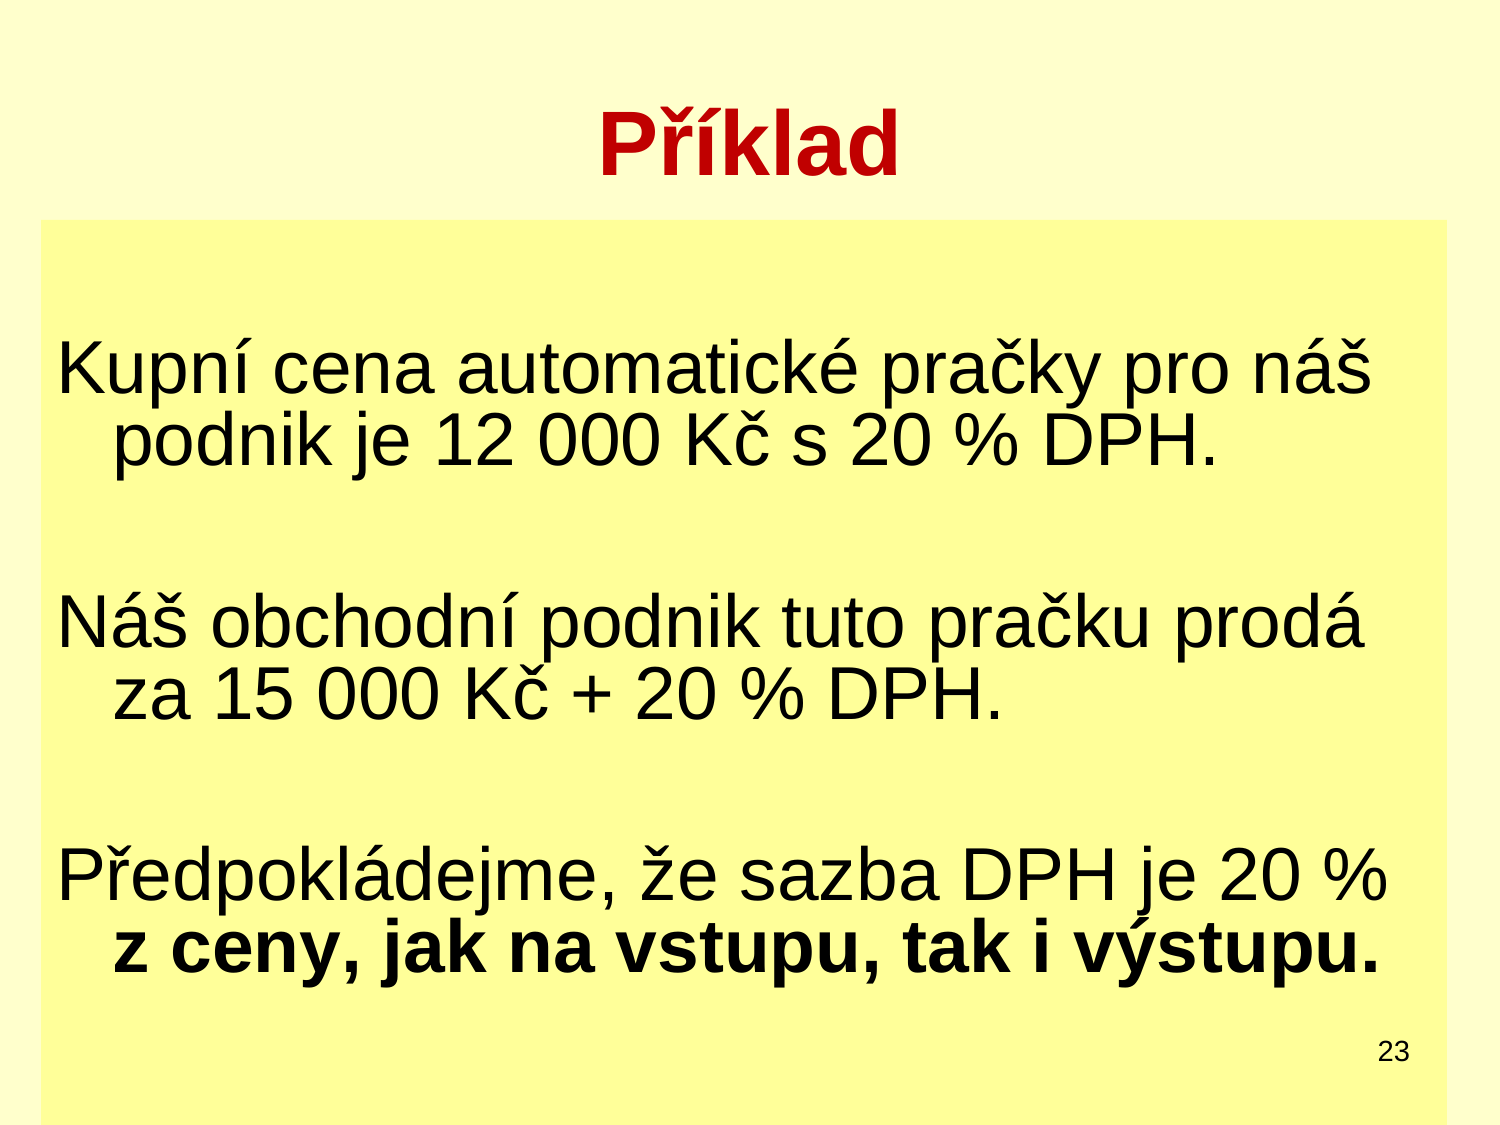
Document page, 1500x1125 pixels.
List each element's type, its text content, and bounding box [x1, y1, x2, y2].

list Kupní cena automatické pračky pro náš podnik je 12 000 Kč s 20 % DPH. Náš obchodní podnik tuto pračku prodá za 15 000 Kč + 20 % DPH. Předpokládejme, že sazba DPH je 20 % z ceny, jak na vstupu, tak i výstupu. [41, 219, 1447, 1125]
title Příklad [75, 45, 1426, 219]
text_box <číslo> [1074, 1024, 1426, 1103]
